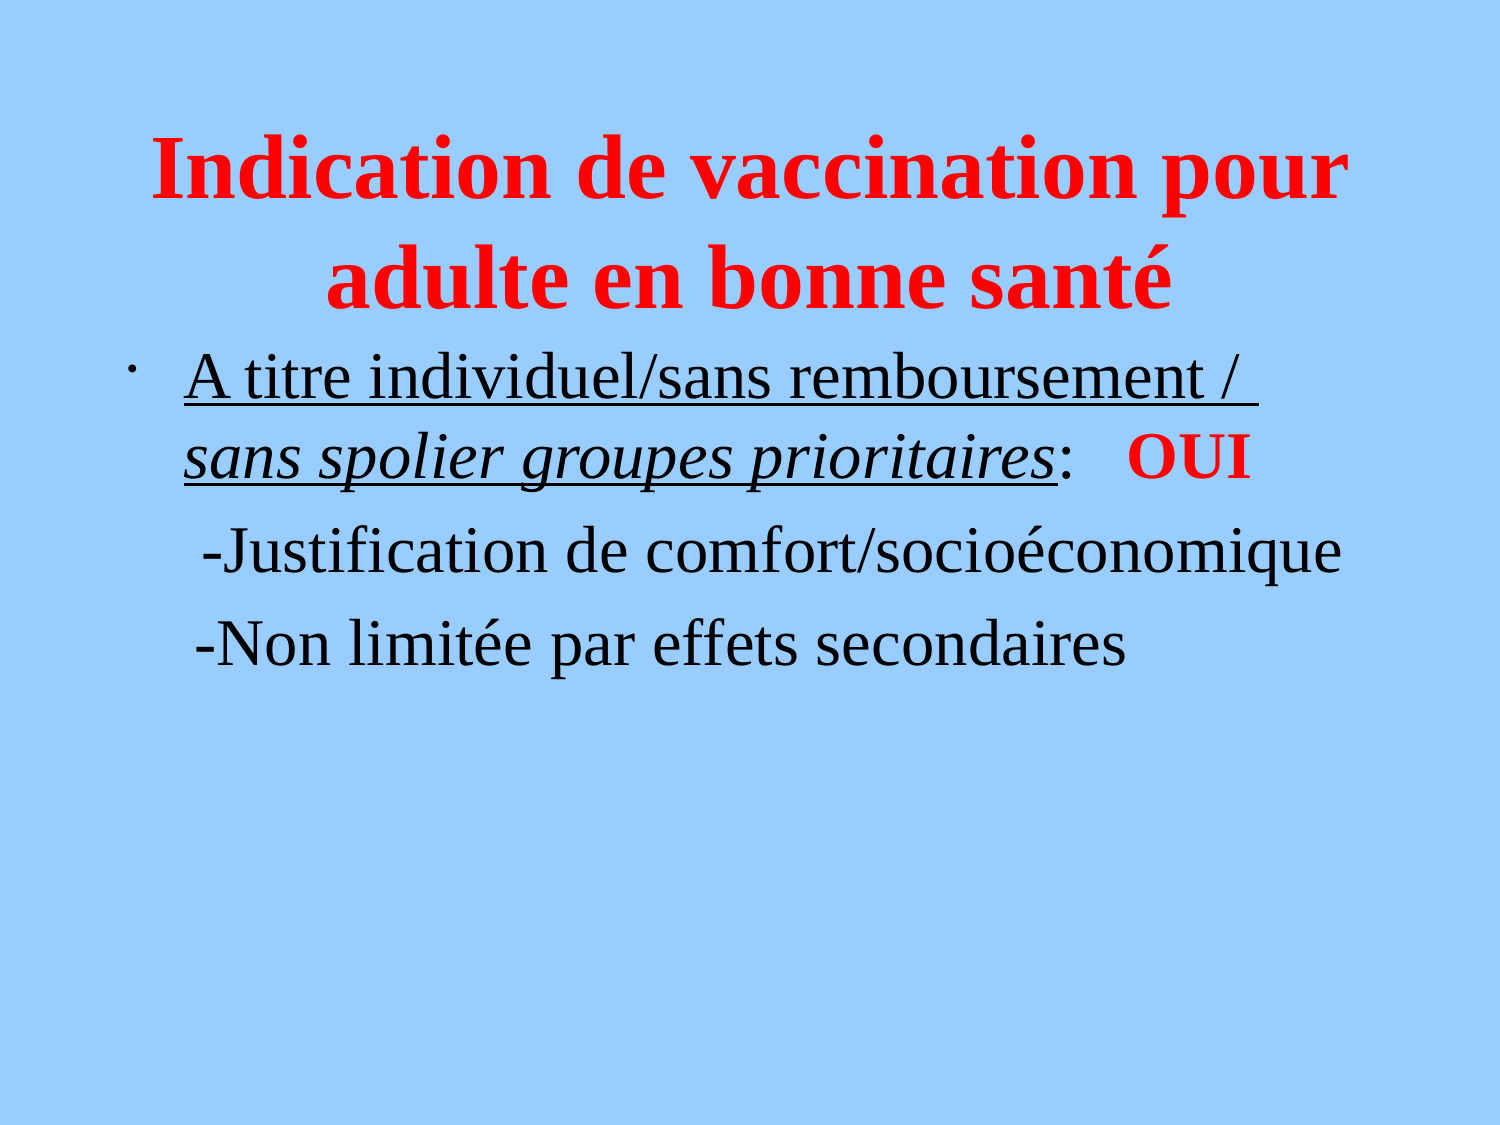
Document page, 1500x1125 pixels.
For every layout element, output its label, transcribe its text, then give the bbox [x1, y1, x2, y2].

list A titre individuel/sans remboursement / sans spolier groupes prioritaires: OUI -Justification de comfort/socioéconomique -Non limitée par effets secondaires [112, 324, 1388, 1000]
title Indication de vaccination pour adulte en bonne santé [112, 99, 1388, 288]
